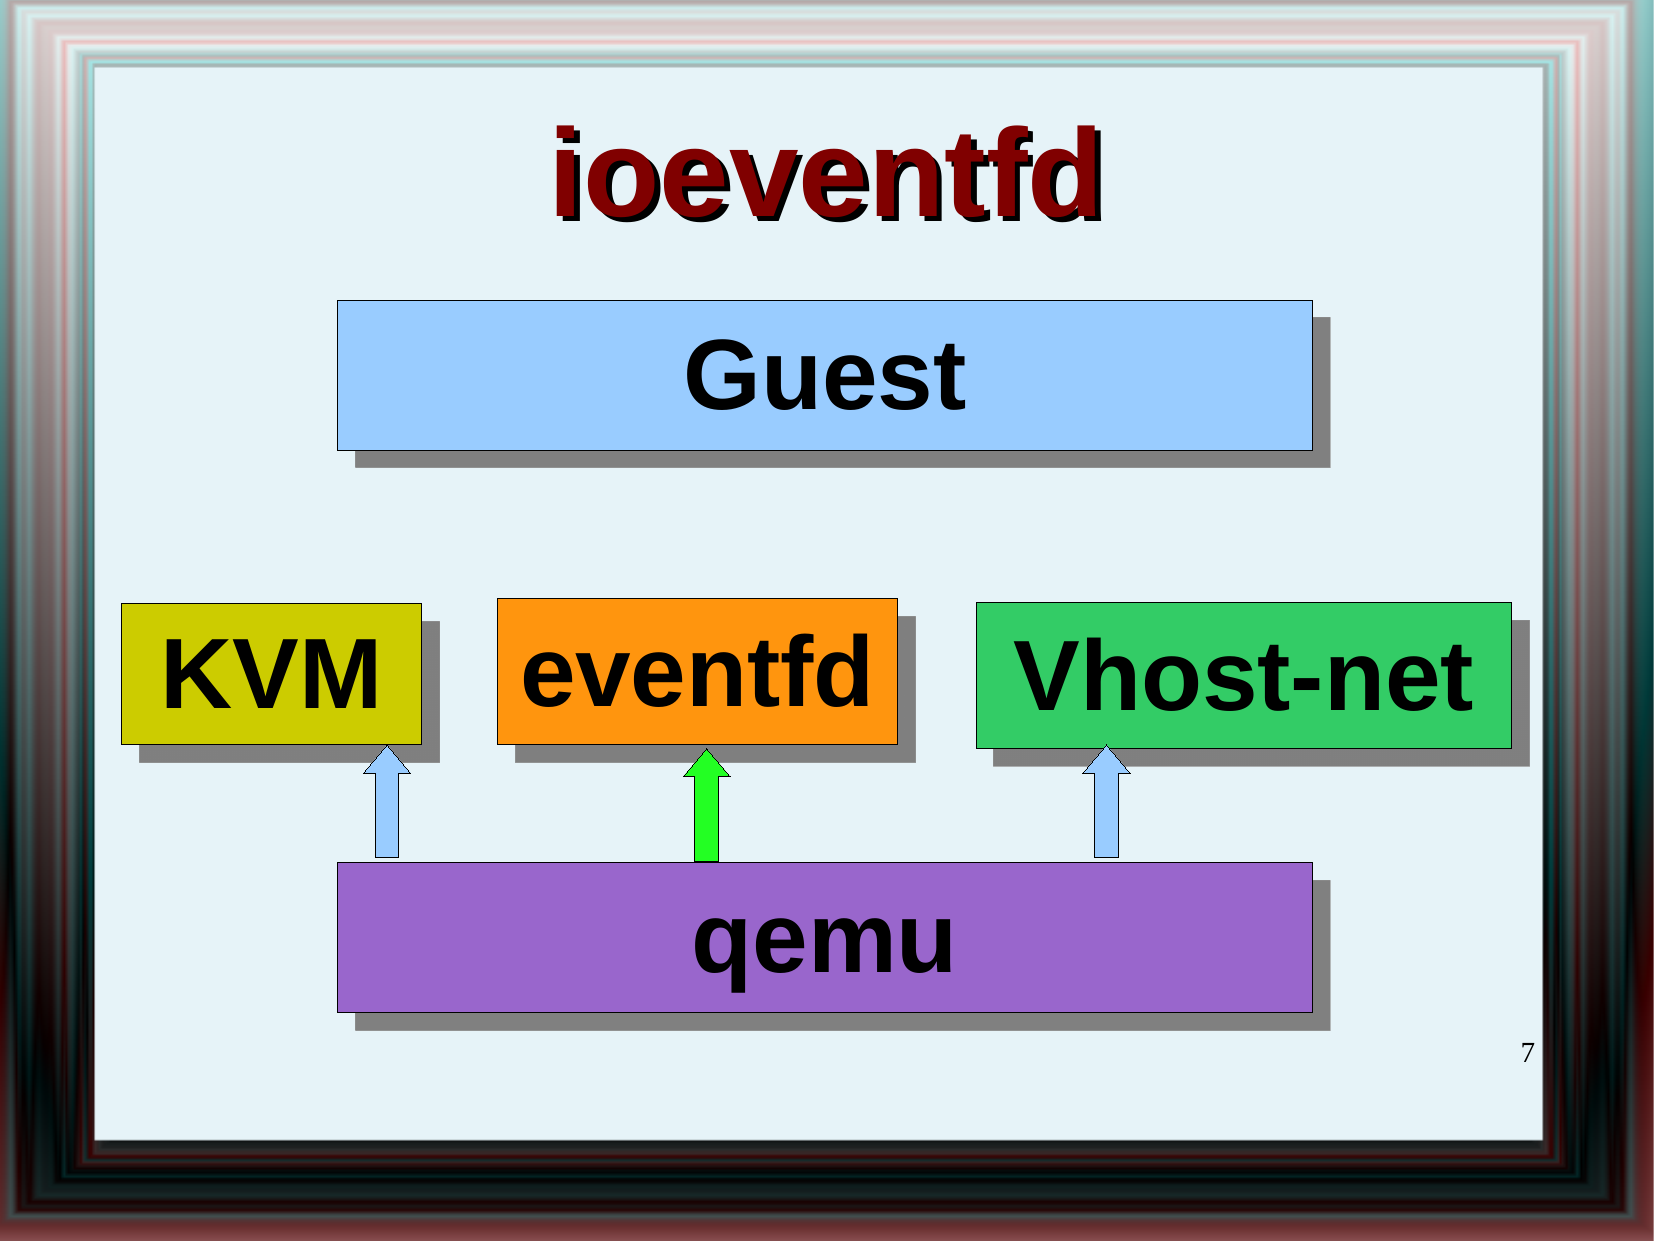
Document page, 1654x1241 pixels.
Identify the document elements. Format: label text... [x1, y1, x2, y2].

text_box Guest [337, 300, 1313, 451]
text_box KVM [121, 603, 422, 745]
text_box [1082, 744, 1131, 858]
text_box eventfd [497, 598, 898, 745]
text_box Vhost-net [976, 602, 1512, 749]
text_box qemu [337, 862, 1313, 1013]
picture [0, 0, 1654, 1241]
text_box [363, 744, 411, 858]
text_box [683, 748, 731, 862]
title ioeventfd [118, 88, 1536, 257]
